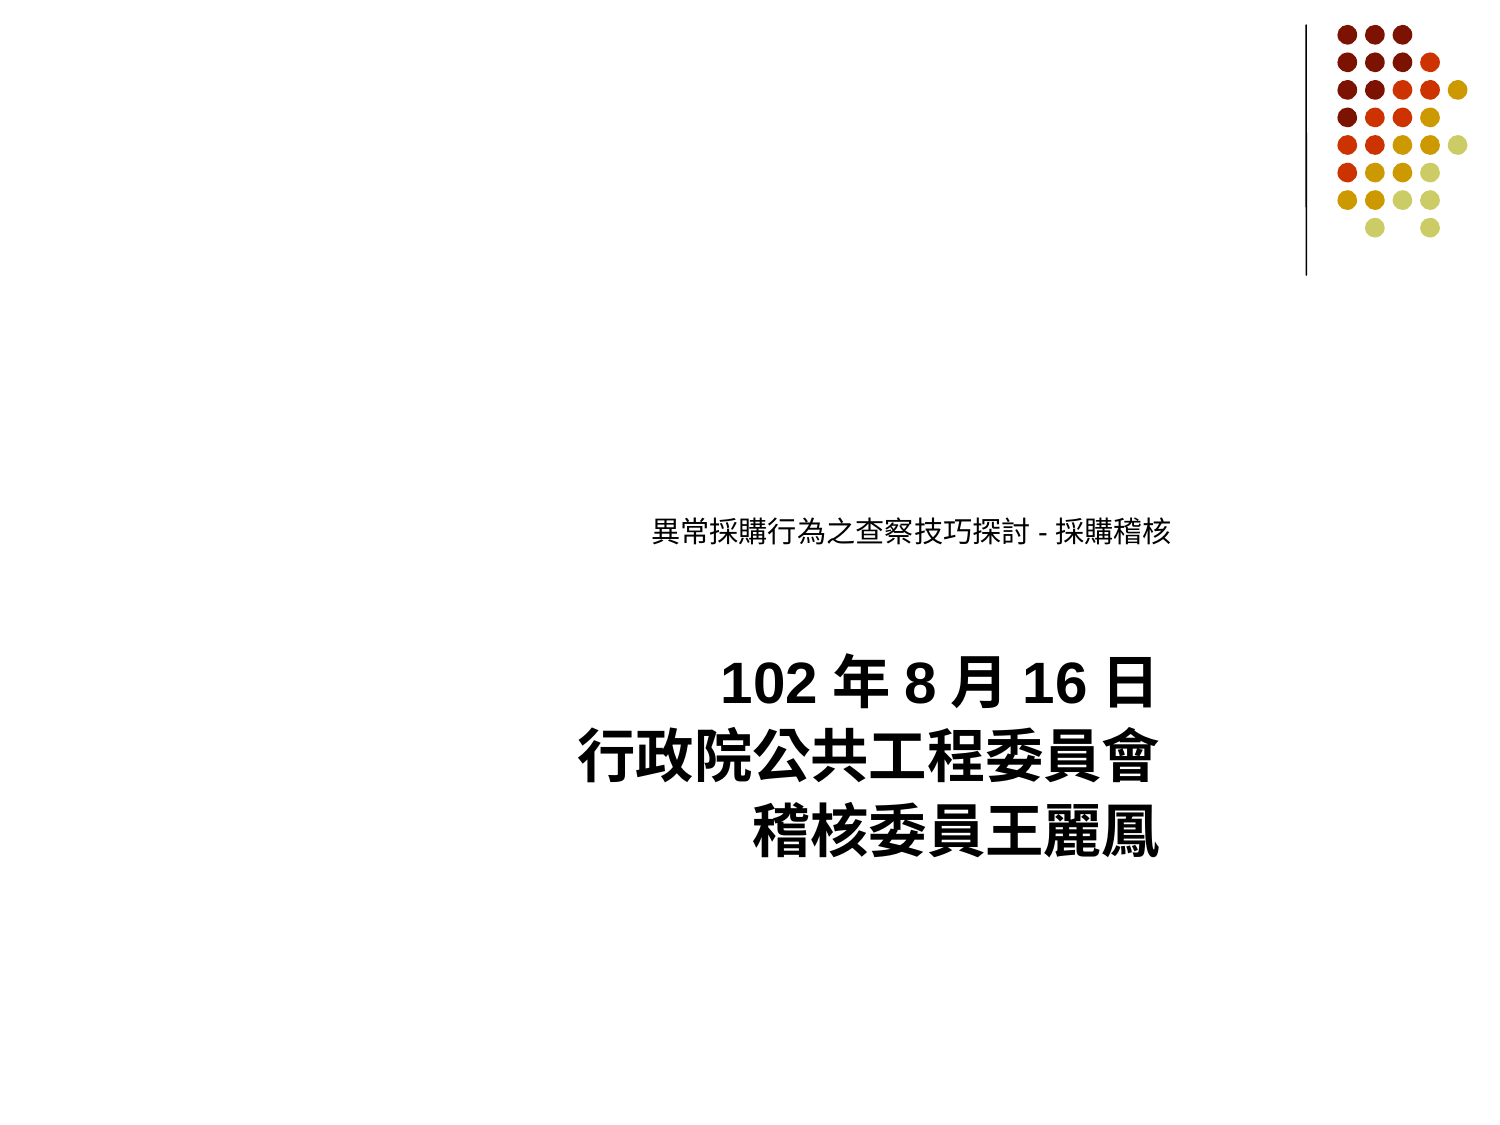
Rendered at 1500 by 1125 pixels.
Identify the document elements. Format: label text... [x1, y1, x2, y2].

title 異常採購行為之查察技巧探討-採購稽核 [76, 326, 1187, 598]
subtitle 102年8月16日 行政院公共工程委員會 稽核委員王麗鳳 [150, 645, 1176, 888]
